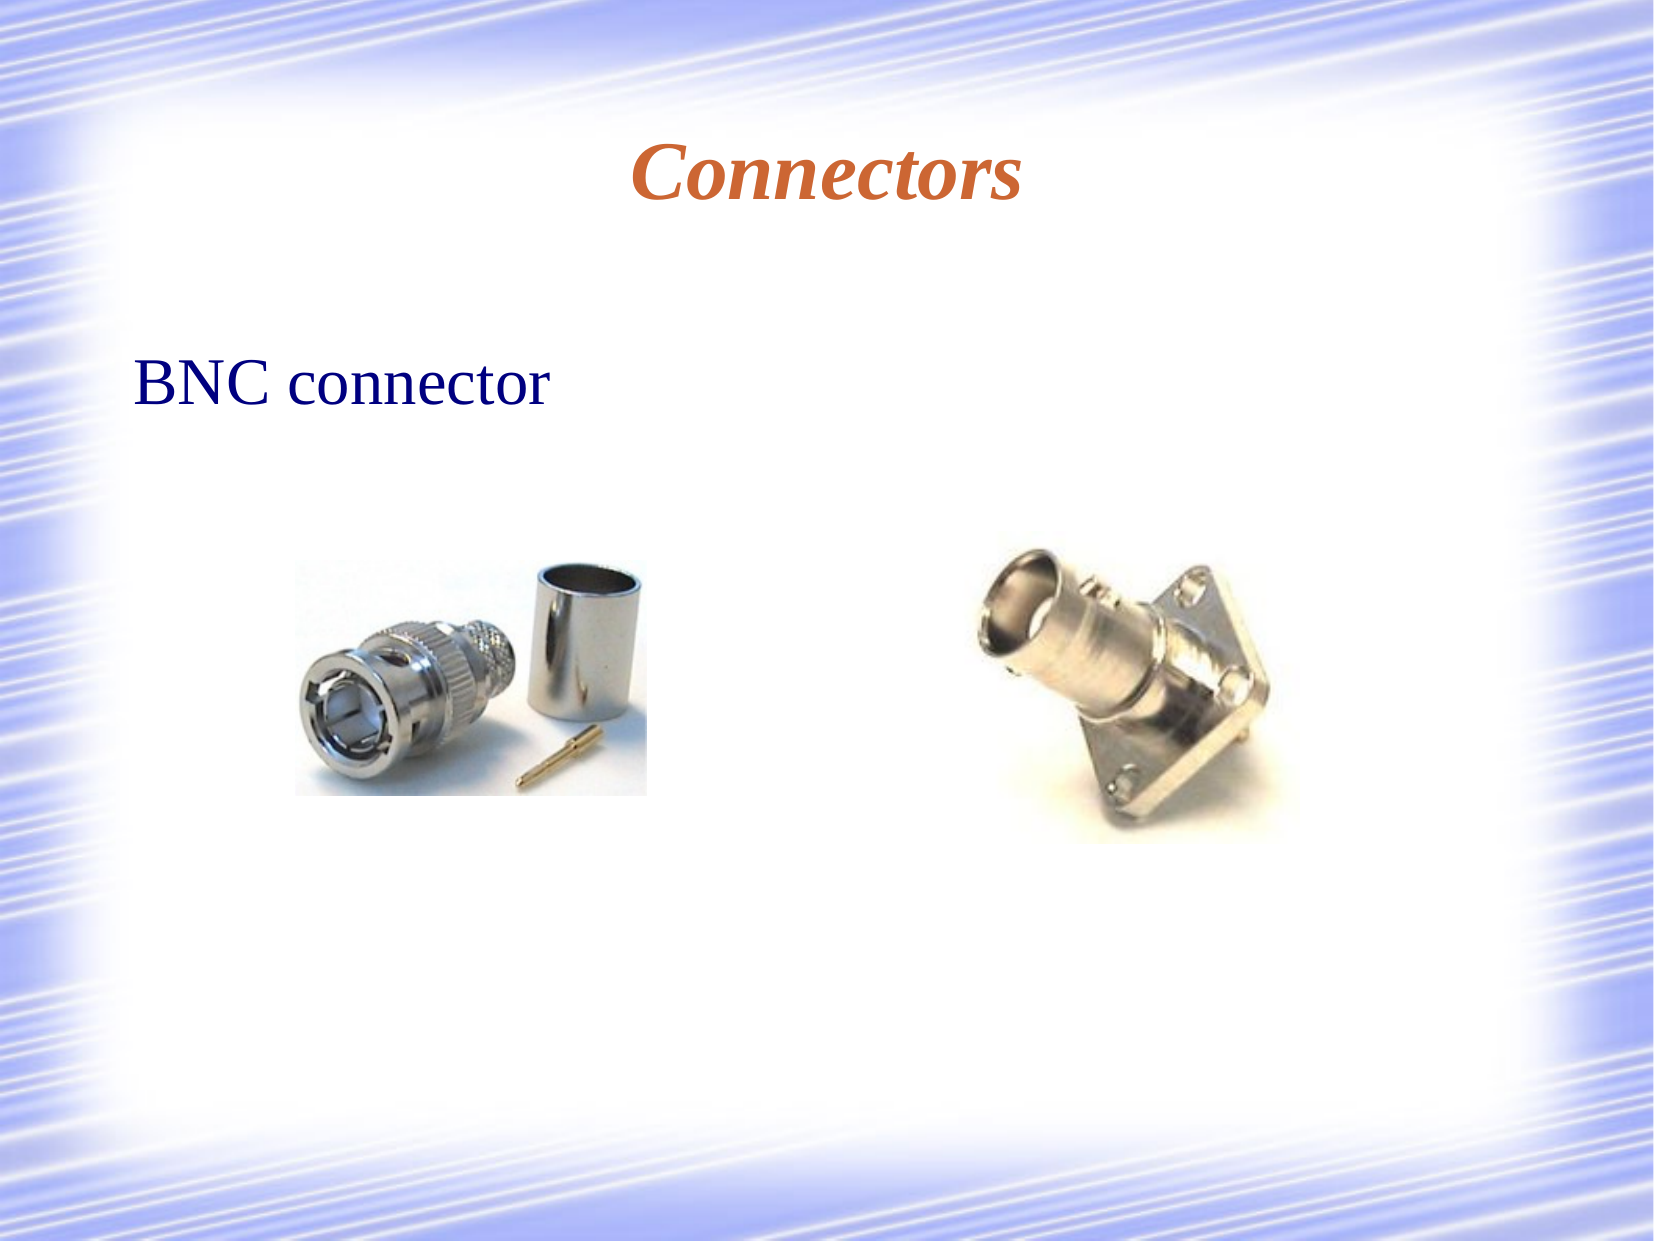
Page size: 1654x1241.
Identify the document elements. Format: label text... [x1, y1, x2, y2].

picture [0, 0, 1654, 1241]
list BNC connector [121, 344, 1534, 1127]
title Connectors [121, 67, 1534, 275]
